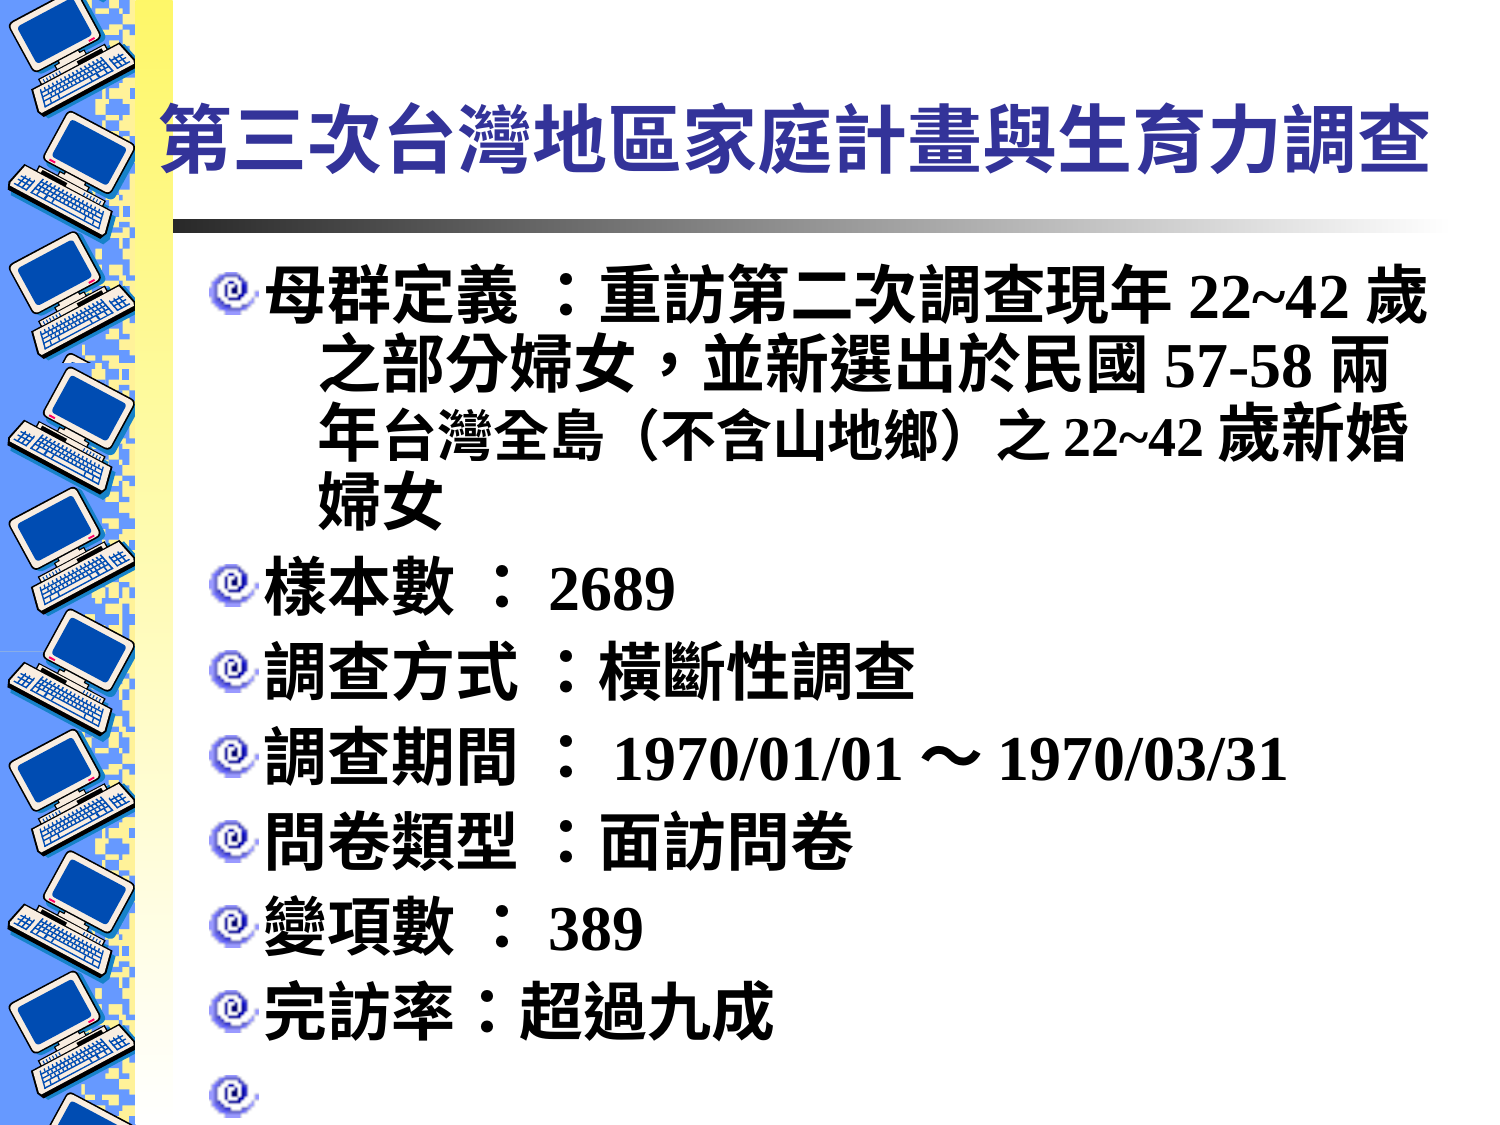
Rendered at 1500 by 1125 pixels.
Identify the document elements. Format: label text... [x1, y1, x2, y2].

title 第三次台灣地區家庭計畫與生育力調查 [135, 66, 1474, 193]
list 母群定義 ：重訪第二次調查現年22~42歲之部分婦女，並新選出於民國57-58兩年台灣全島（不含山地鄉）之22~42歲新婚婦女 樣本數 ：2689 調查方式 ：橫斷性調查 調查期間 ：1970/01/01～1970/03/31 問卷類型 ：面訪問卷 變項數 ：389 完訪率：超過九成 [194, 255, 1470, 1066]
